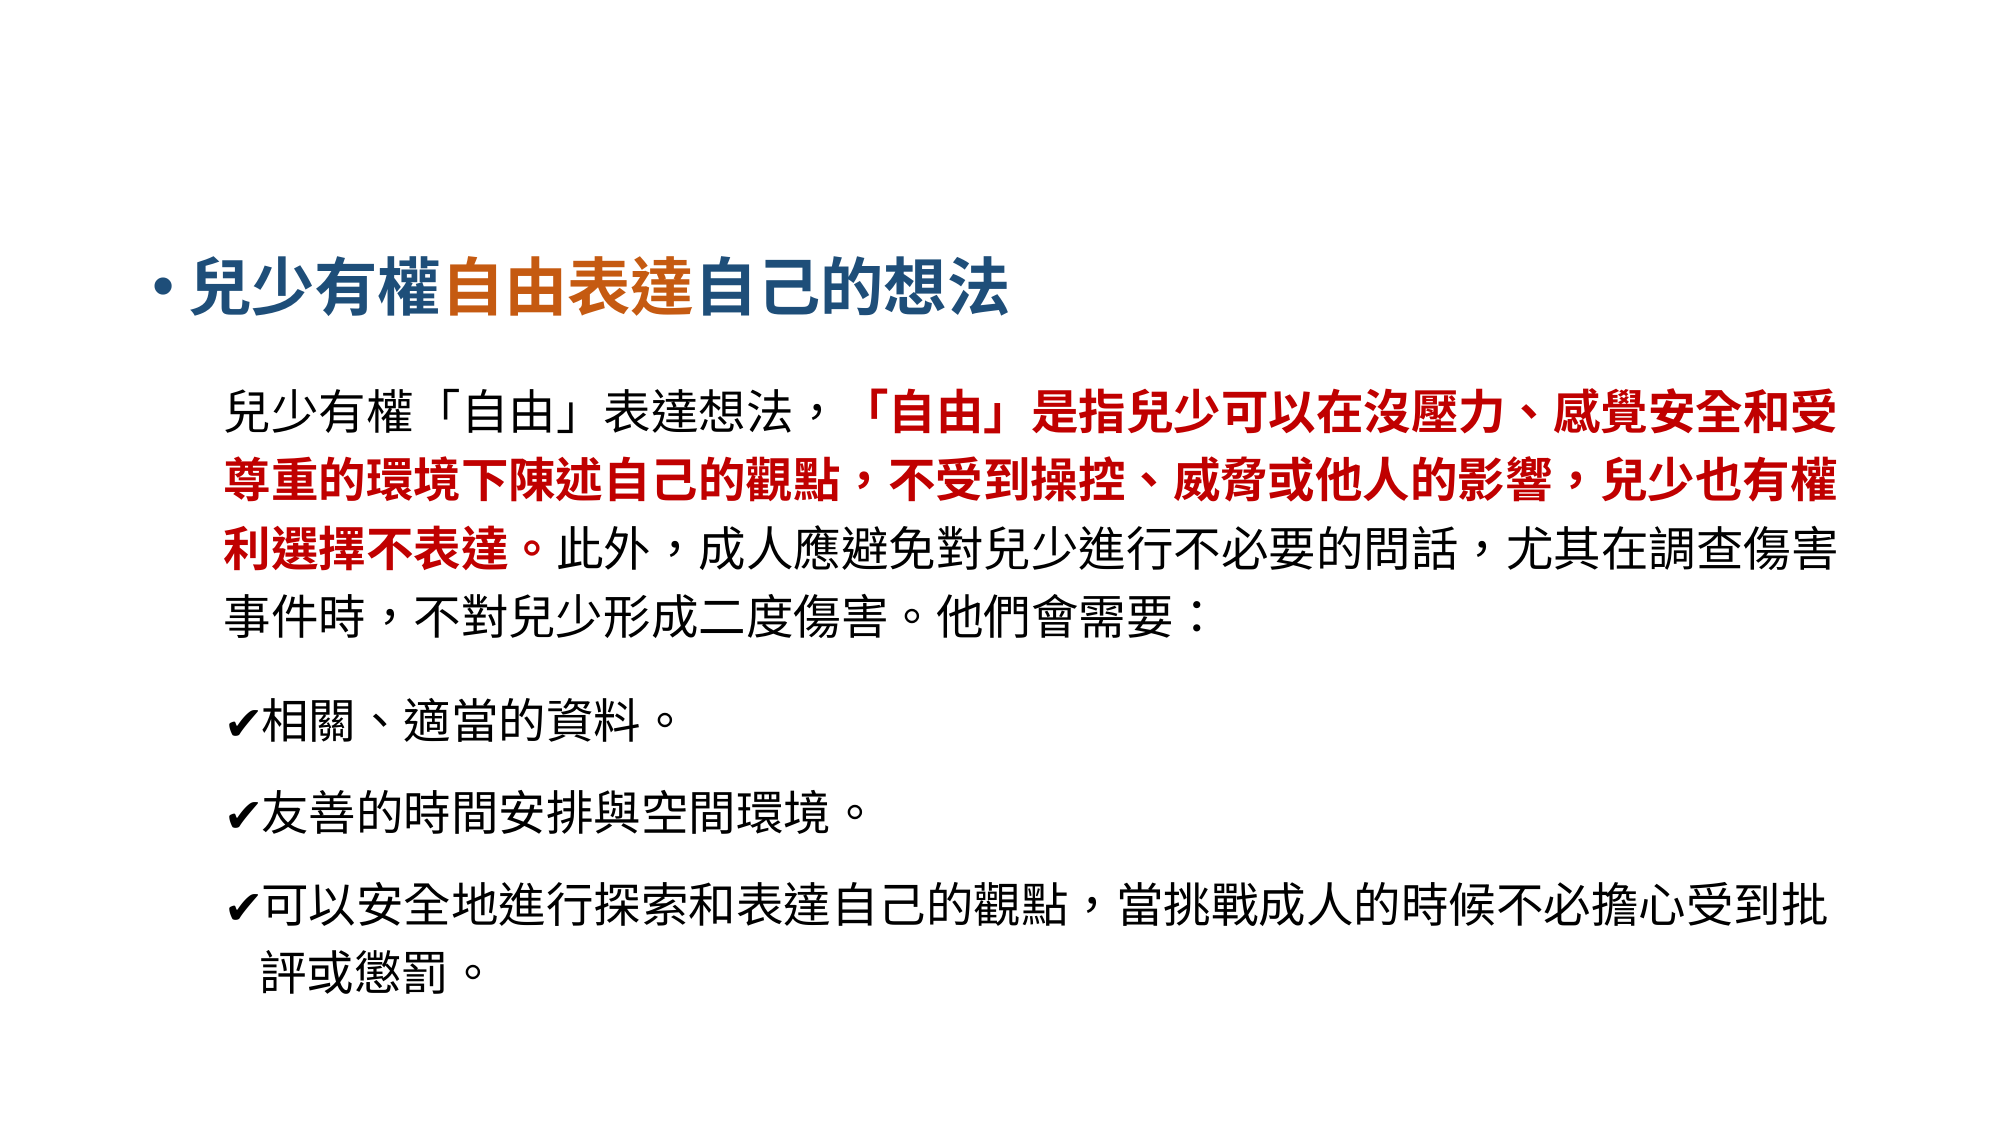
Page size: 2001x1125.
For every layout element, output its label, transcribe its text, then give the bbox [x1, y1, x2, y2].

list 兒少有權自由表達自己的想法 兒少有權「自由」表達想法，「自由」是指兒少可以在沒壓力、感覺安全和受尊重的環境下陳述自己的觀點，不受到操控、威脅或他人的影響，兒少也有權利選擇不表達。此外，成人應避免對兒少進行不必要的問話，尤其在調查傷害事件時，不對兒少形成二度傷害。他們會需要： 相關、適當的資料。 友善的時間安排與空間環境。 可以安全地進行探索和表達自己的觀點，當挑戰成人的時候不必擔心受到批評或懲罰。 [137, 163, 1863, 1014]
